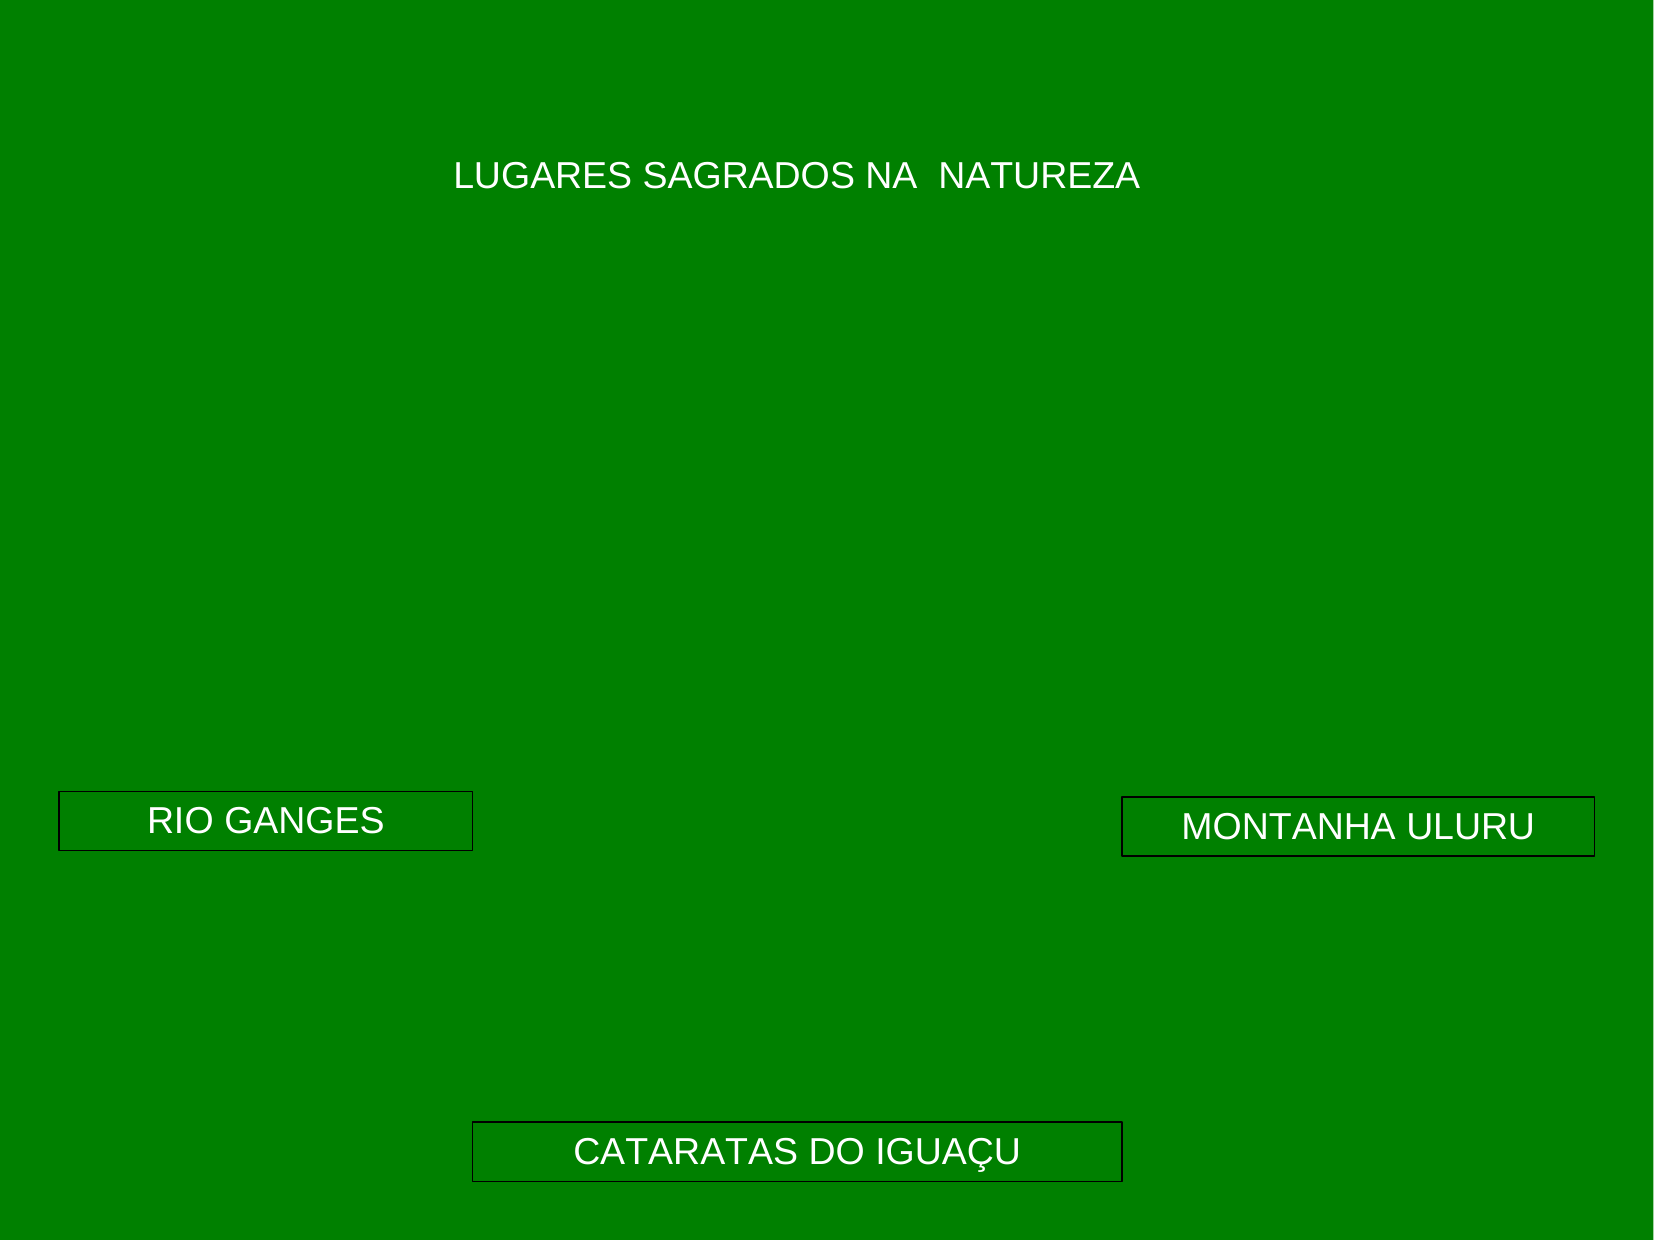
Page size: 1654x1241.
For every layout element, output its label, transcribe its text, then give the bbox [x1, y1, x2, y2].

text_box LUGARES SAGRADOS NA NATUREZA [177, 147, 1418, 499]
text_box RIO GANGES [59, 791, 473, 851]
text_box CATARATAS DO IGUAÇU [472, 1122, 1123, 1182]
text_box MONTANHA ULURU [1122, 797, 1595, 857]
